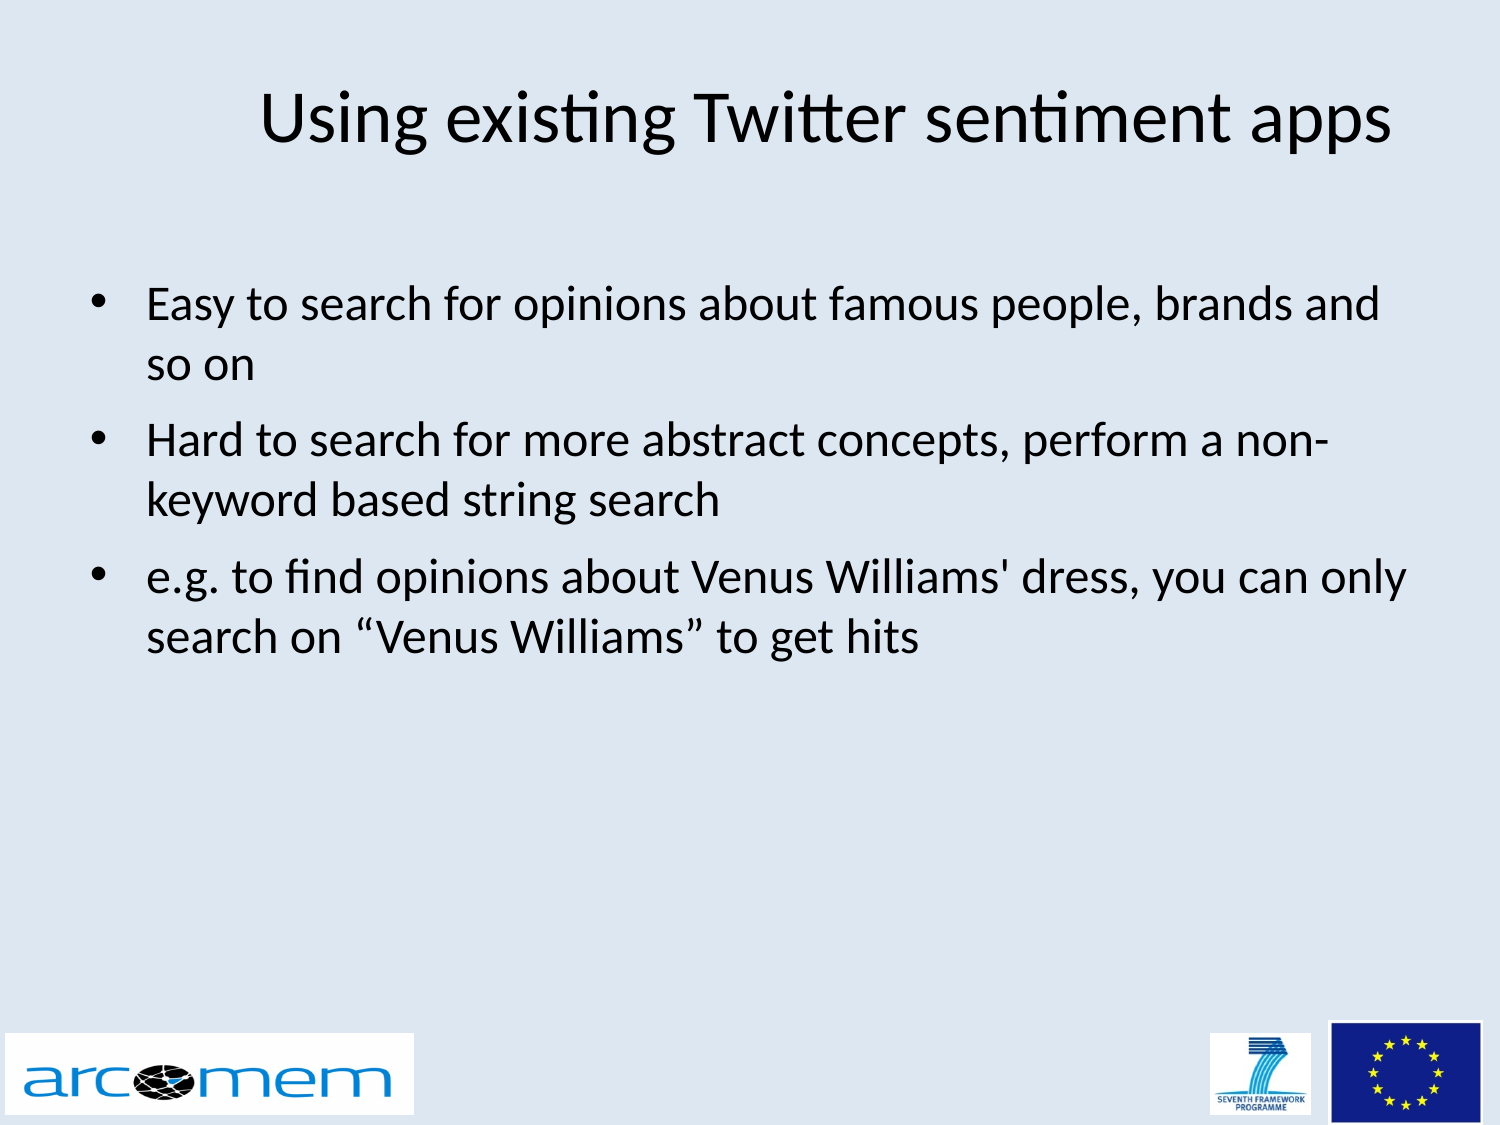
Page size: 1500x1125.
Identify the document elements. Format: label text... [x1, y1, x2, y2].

picture [1210, 1033, 1311, 1115]
picture [1328, 1020, 1483, 1125]
title Using existing Twitter sentiment apps [206, 18, 1447, 207]
list Easy to search for opinions about famous people, brands and so on Hard to search for more abstract concepts, perform a non-keyword based string search e.g. to find opinions about Venus Williams' dress, you can only search on “Venus Williams” to get hits [75, 262, 1426, 1021]
picture [5, 1033, 414, 1115]
